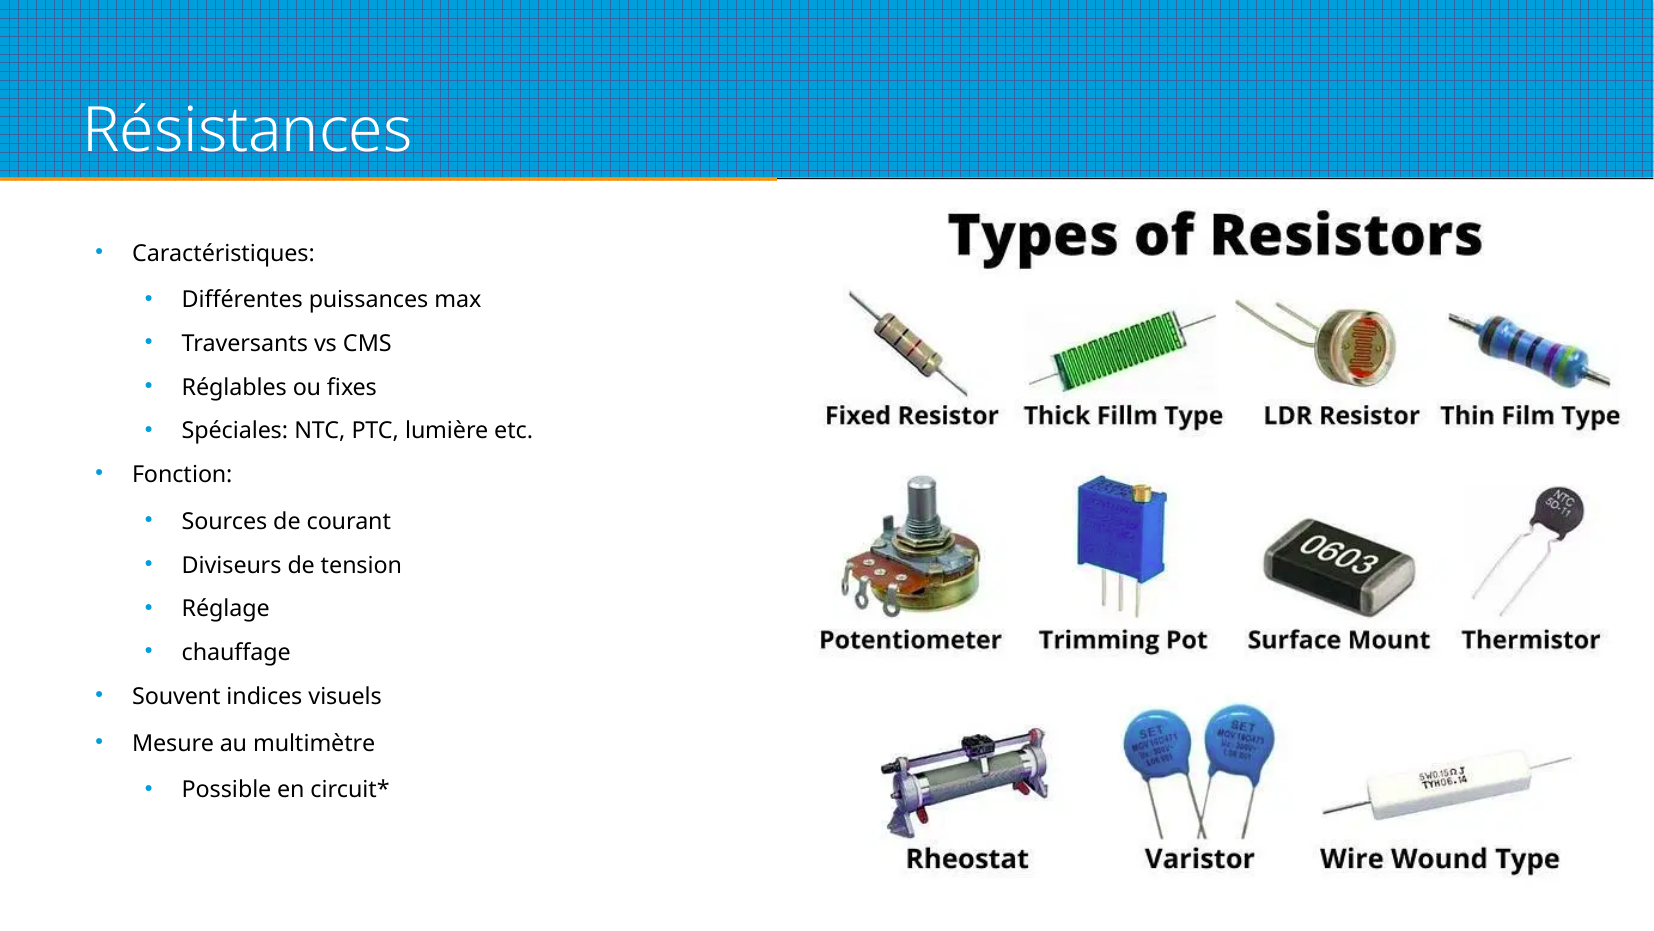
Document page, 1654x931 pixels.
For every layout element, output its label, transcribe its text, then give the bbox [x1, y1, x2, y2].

list Caractéristiques: Différentes puissances max Traversants vs CMS Réglables ou fixes Spéciales: NTC, PTC, lumière etc. Fonction: Sources de courant Diviseurs de tension Réglage chauffage Souvent indices visuels Mesure au multimètre Possible en circuit* [82, 236, 777, 811]
title Résistances [82, 14, 1571, 171]
picture [777, 178, 1654, 916]
